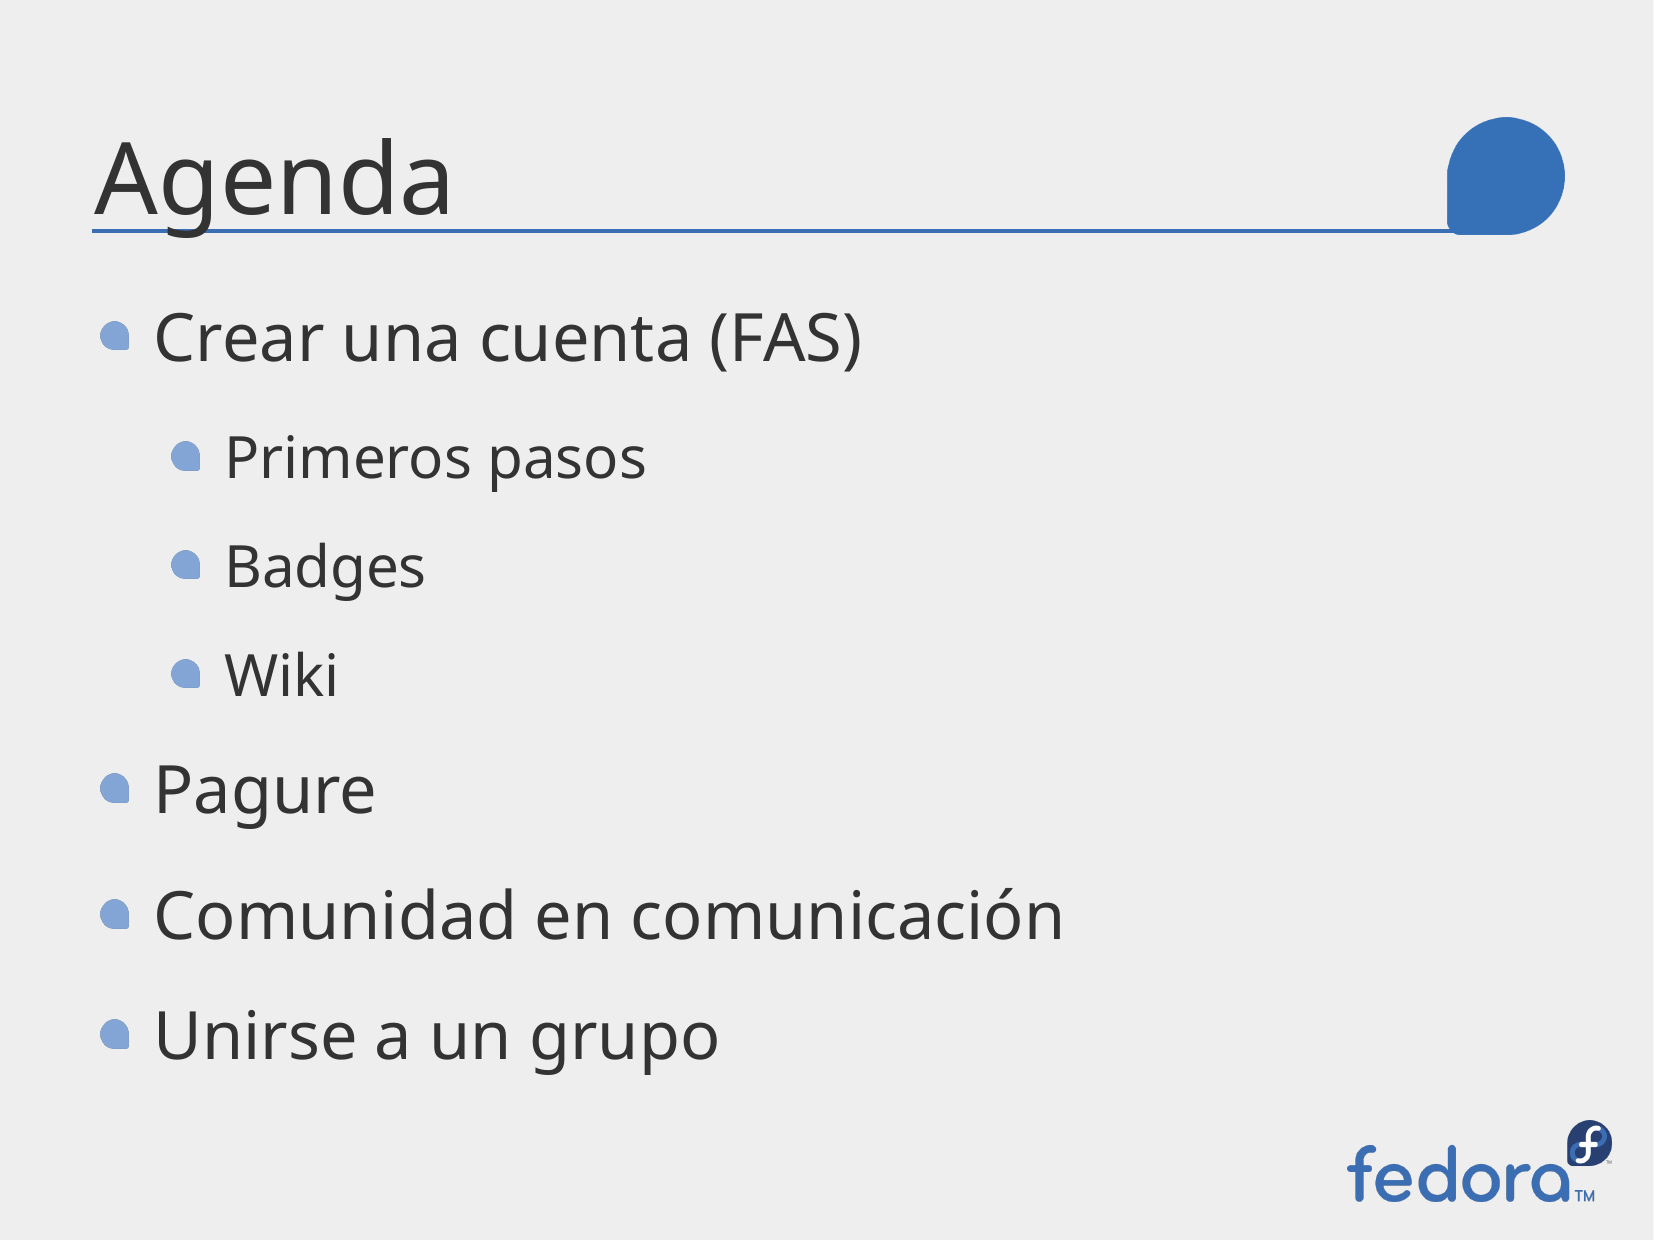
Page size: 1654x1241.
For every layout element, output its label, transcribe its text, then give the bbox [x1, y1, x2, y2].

picture [1347, 1120, 1612, 1202]
title Agenda [94, 100, 1426, 251]
list Crear una cuenta (FAS) Primeros pasos Badges Wiki Pagure Comunidad en comunicación Unirse a un grupo [82, 290, 1571, 1094]
picture [1447, 117, 1565, 235]
